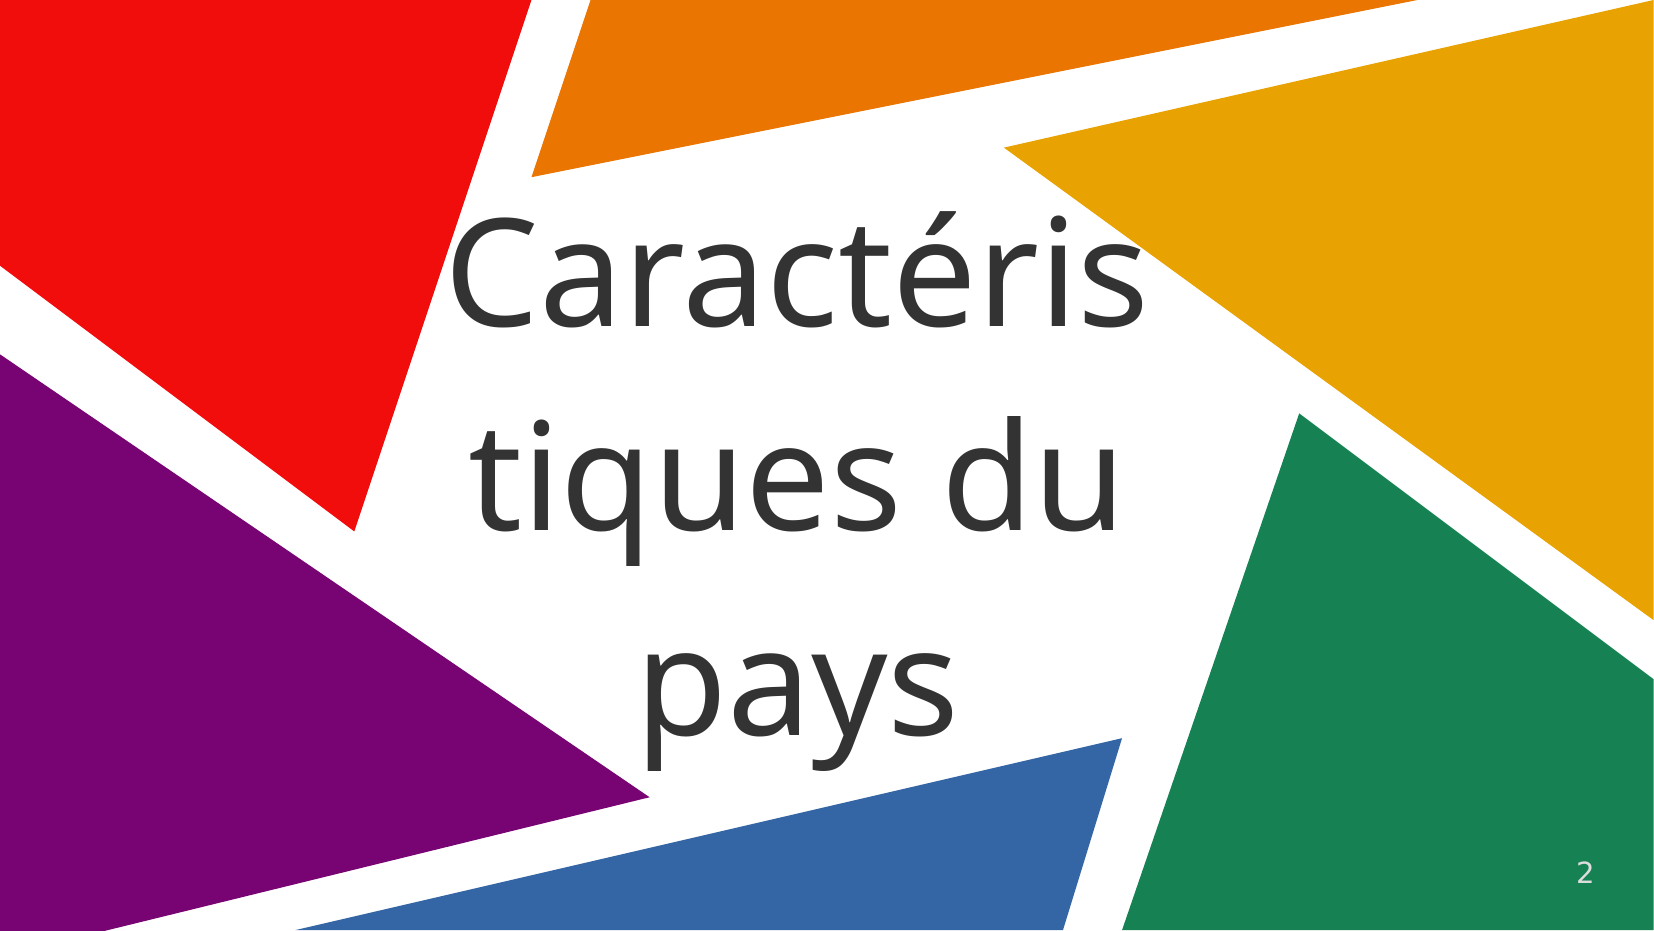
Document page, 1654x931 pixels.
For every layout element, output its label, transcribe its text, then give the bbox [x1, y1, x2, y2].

title Caractéristiques du pays [442, 295, 1152, 650]
